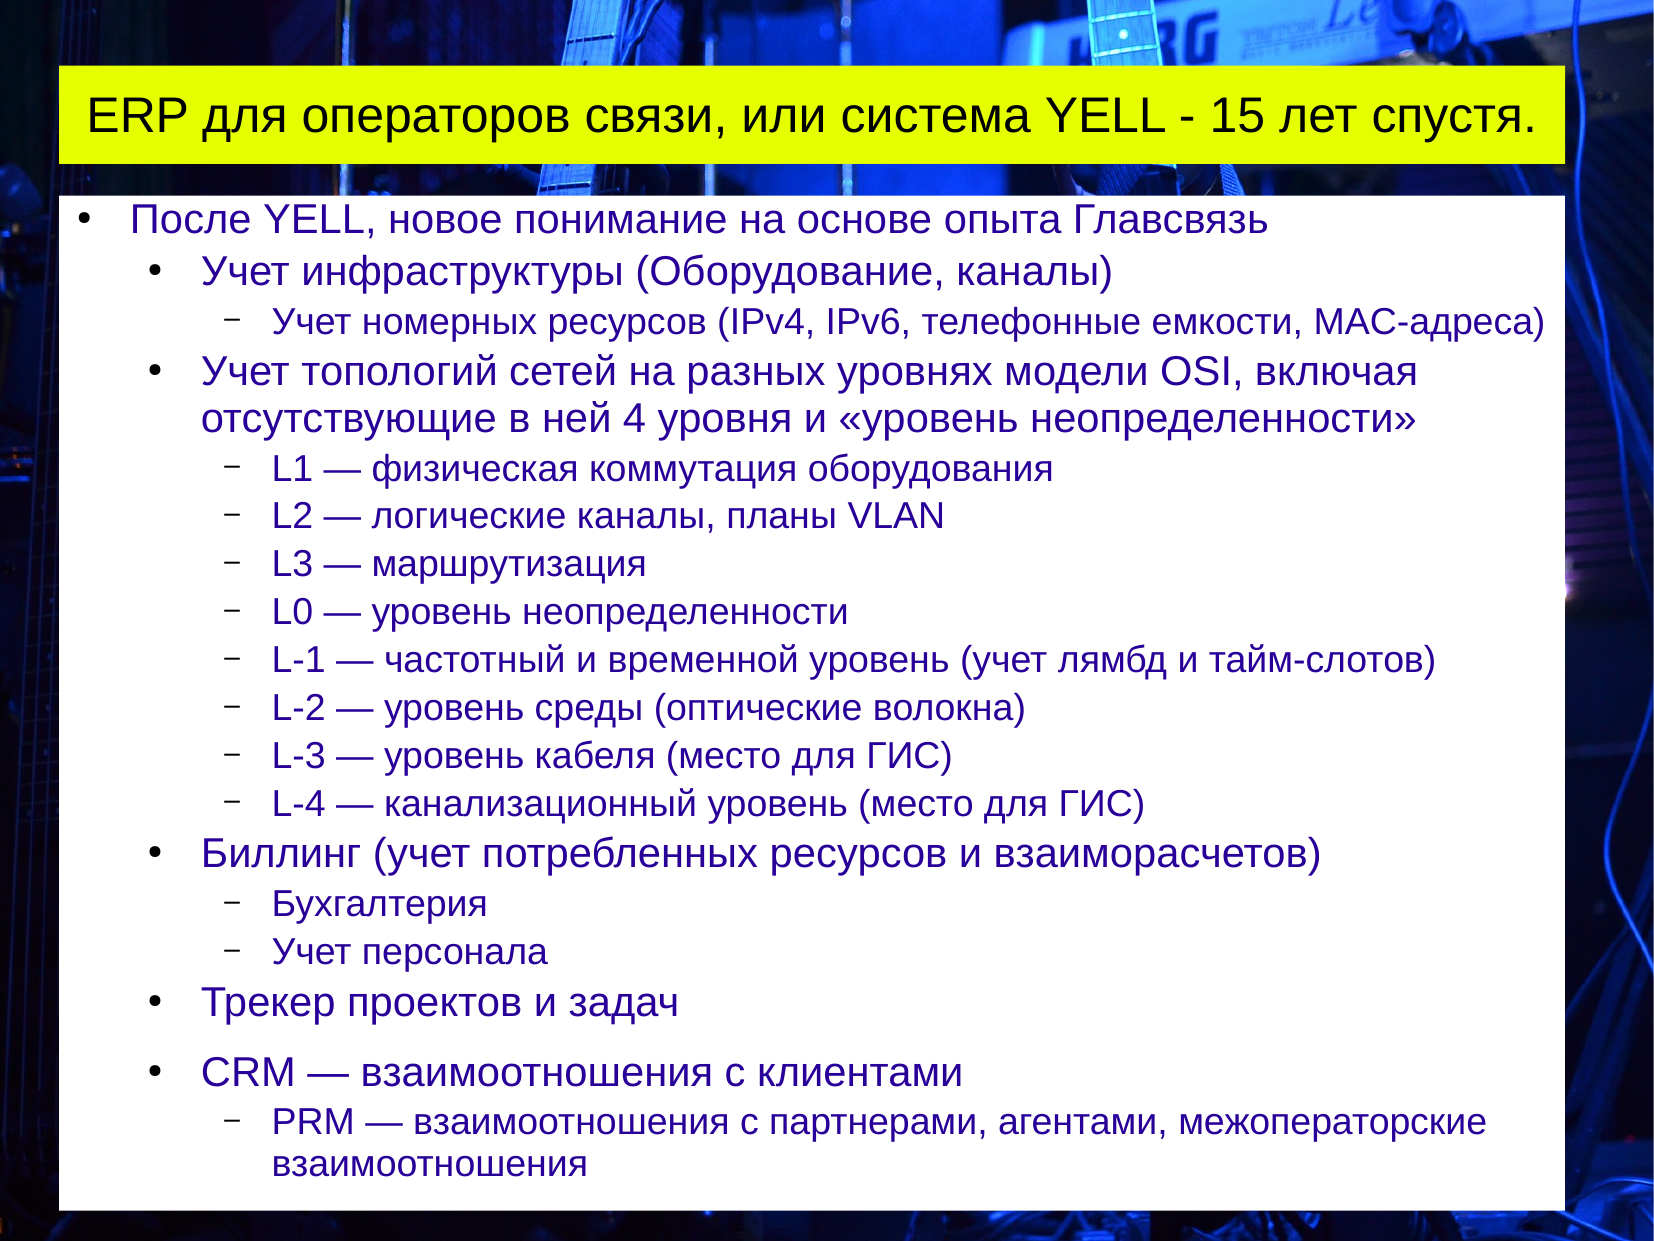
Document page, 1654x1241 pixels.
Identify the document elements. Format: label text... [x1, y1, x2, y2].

picture [0, 0, 1654, 1241]
title ERP для операторов связи, или система YELL - 15 лет спустя. [59, 65, 1566, 164]
list После YELL, новое понимание на основе опыта Главсвязь Учет инфраструктуры (Оборудование, каналы) Учет номерных ресурсов (IPv4, IPv6, телефонные емкости, MAC-адреса) Учет топологий сетей на разных уровнях модели OSI, включая отсутствующие в ней 4 уровня и «уровень неопределенности» L1 — физическая коммутация оборудования L2 — логические каналы, планы VLAN L3 — маршрутизация L0 — уровень неопределенности L-1 — частотный и временной уровень (учет лямбд и тайм-слотов) L-2 — уровень среды (оптические волокна) L-3 — уровень кабеля (место для ГИС) L-4 — канализационный уровень (место для ГИС) Биллинг (учет потребленных ресурсов и взаиморасчетов) Бухгалтерия Учет персонала Трекер проектов и задач CRM — взаимоотношения с клиентами PRM — взаимоотношения с партнерами, агентами, межоператорские взаимоотношения [59, 195, 1565, 1211]
